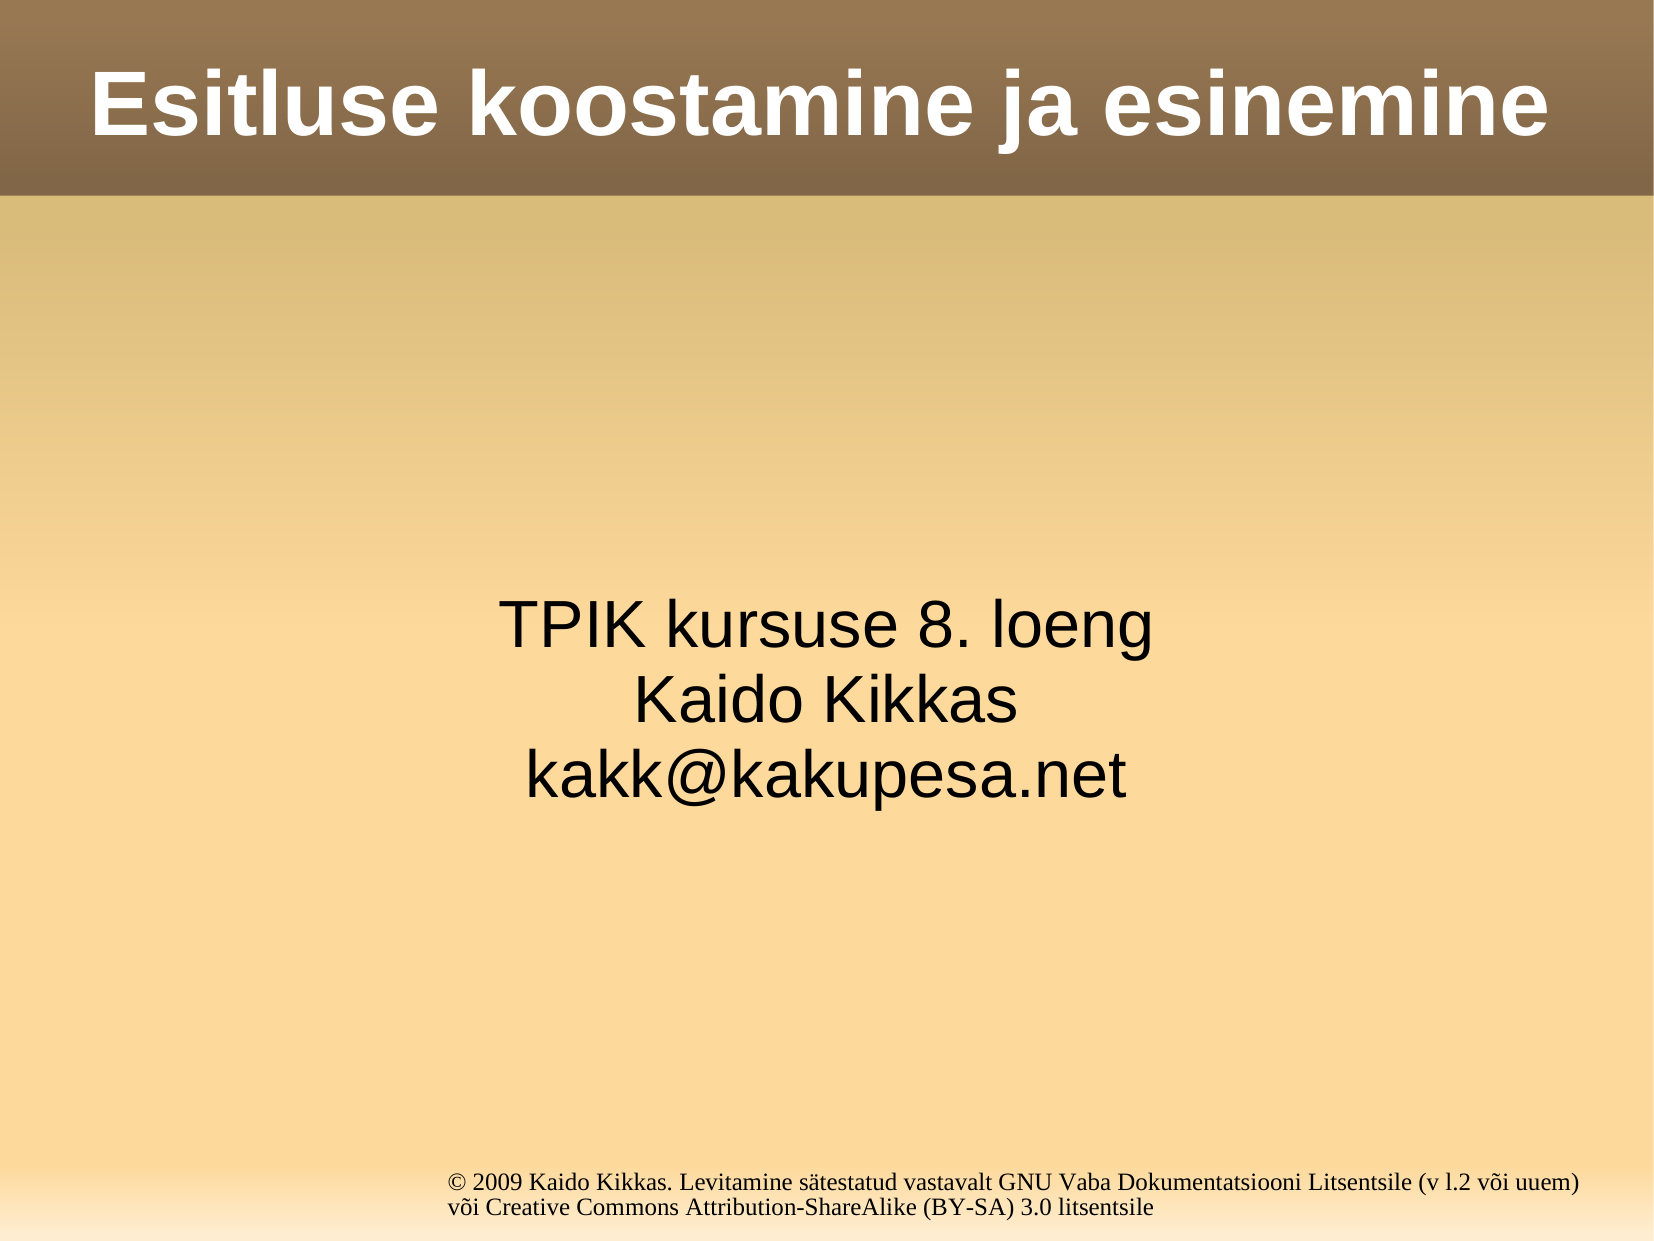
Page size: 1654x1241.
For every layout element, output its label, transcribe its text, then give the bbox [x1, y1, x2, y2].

title Esitluse koostamine ja esinemine [76, 0, 1565, 208]
picture [0, 0, 1654, 1241]
text_box © 2009 Kaido Kikkas. Levitamine sätestatud vastavalt GNU Vaba Dokumentatsiooni Litsentsile (v l.2 või uuem) või Creative Commons Attribution-ShareAlike (BY-SA) 3.0 litsentsile‏ [447, 1169, 1598, 1198]
subtitle TPIK kursuse 8. loeng Kaido Kikkas kakk@kakupesa.net [82, 297, 1571, 1102]
